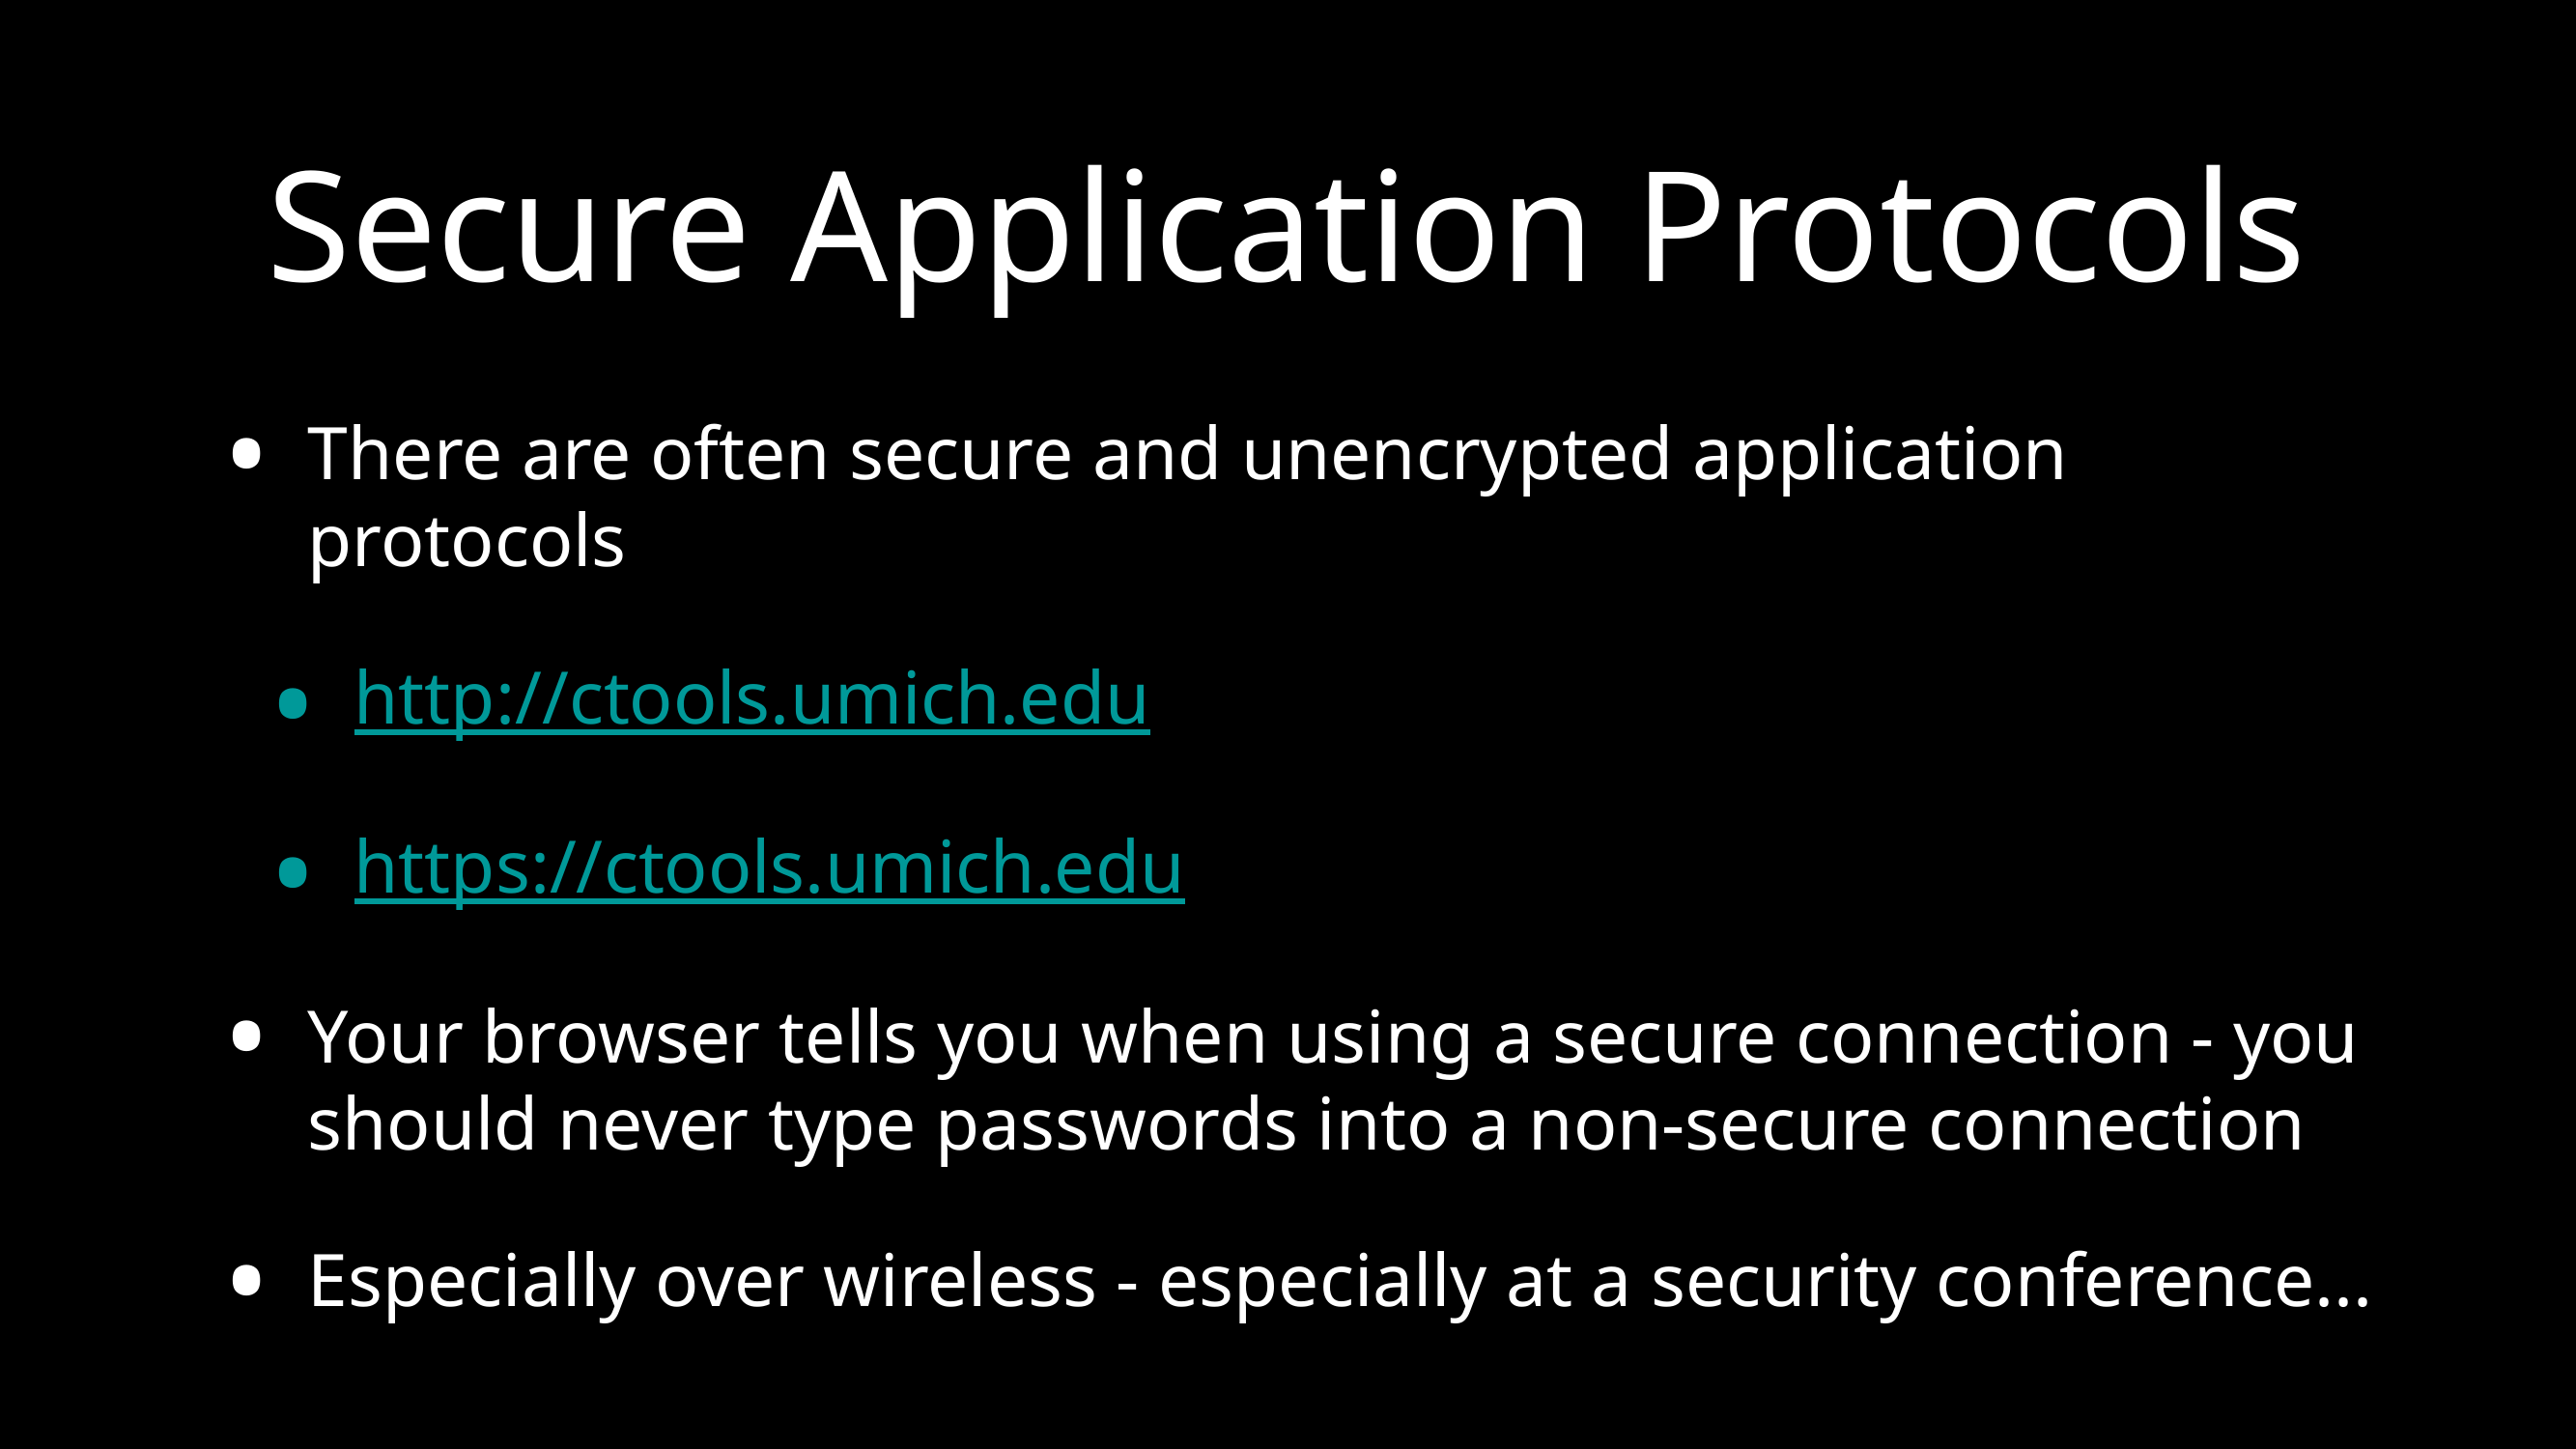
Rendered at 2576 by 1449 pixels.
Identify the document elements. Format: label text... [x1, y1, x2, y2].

list There are often secure and unencrypted application protocols http://ctools.umich.edu https://ctools.umich.edu Your browser tells you when using a secure connection - you should never type passwords into a non-secure connection Especially over wireless - especially at a security conference... [183, 412, 2392, 1317]
title Secure Application Protocols [183, 38, 2392, 403]
